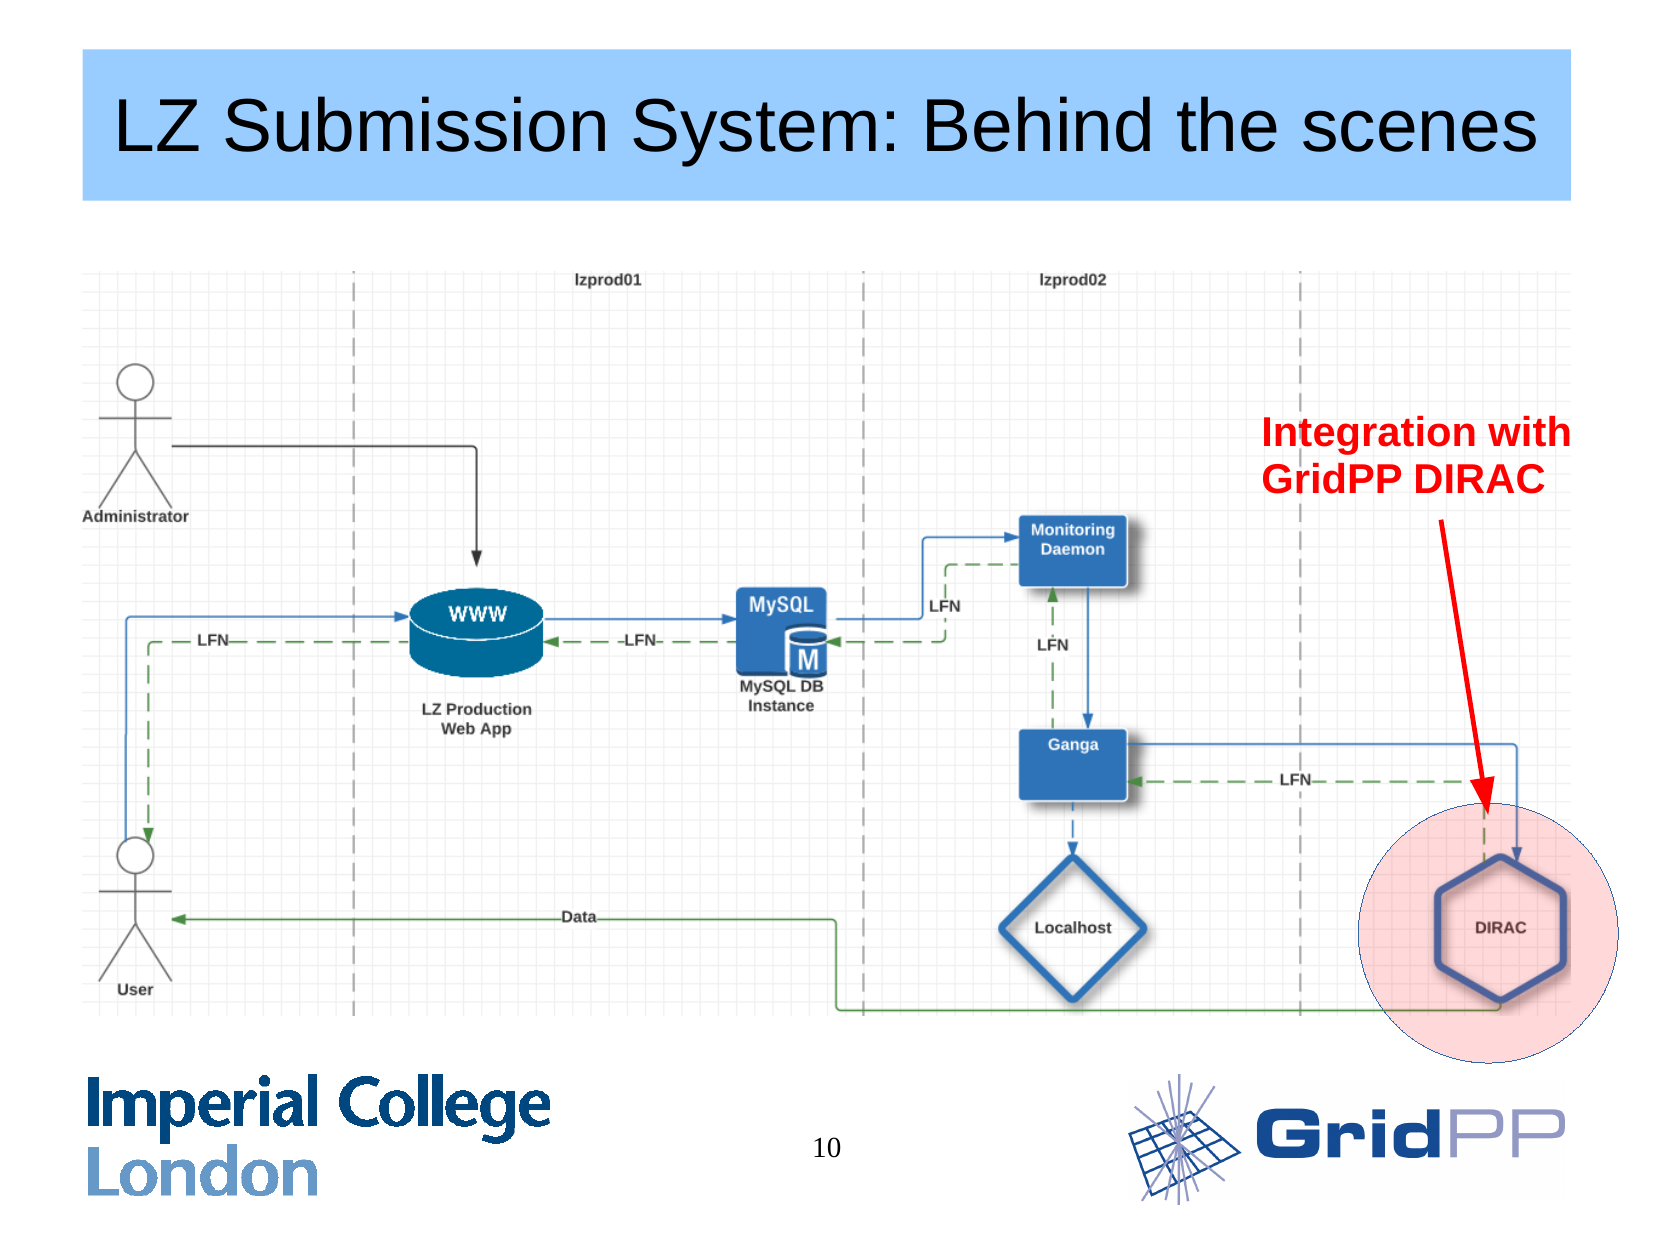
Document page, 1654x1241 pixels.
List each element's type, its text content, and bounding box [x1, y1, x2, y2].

title LZ Submission System: Behind the scenes [82, 49, 1571, 201]
picture [82, 271, 1571, 1016]
picture [1450, 556, 1571, 832]
picture [88, 1074, 550, 1196]
text_box Integration with GridPP DIRAC [1246, 401, 1630, 556]
text_box [1358, 803, 1619, 1064]
picture [1128, 1074, 1565, 1205]
